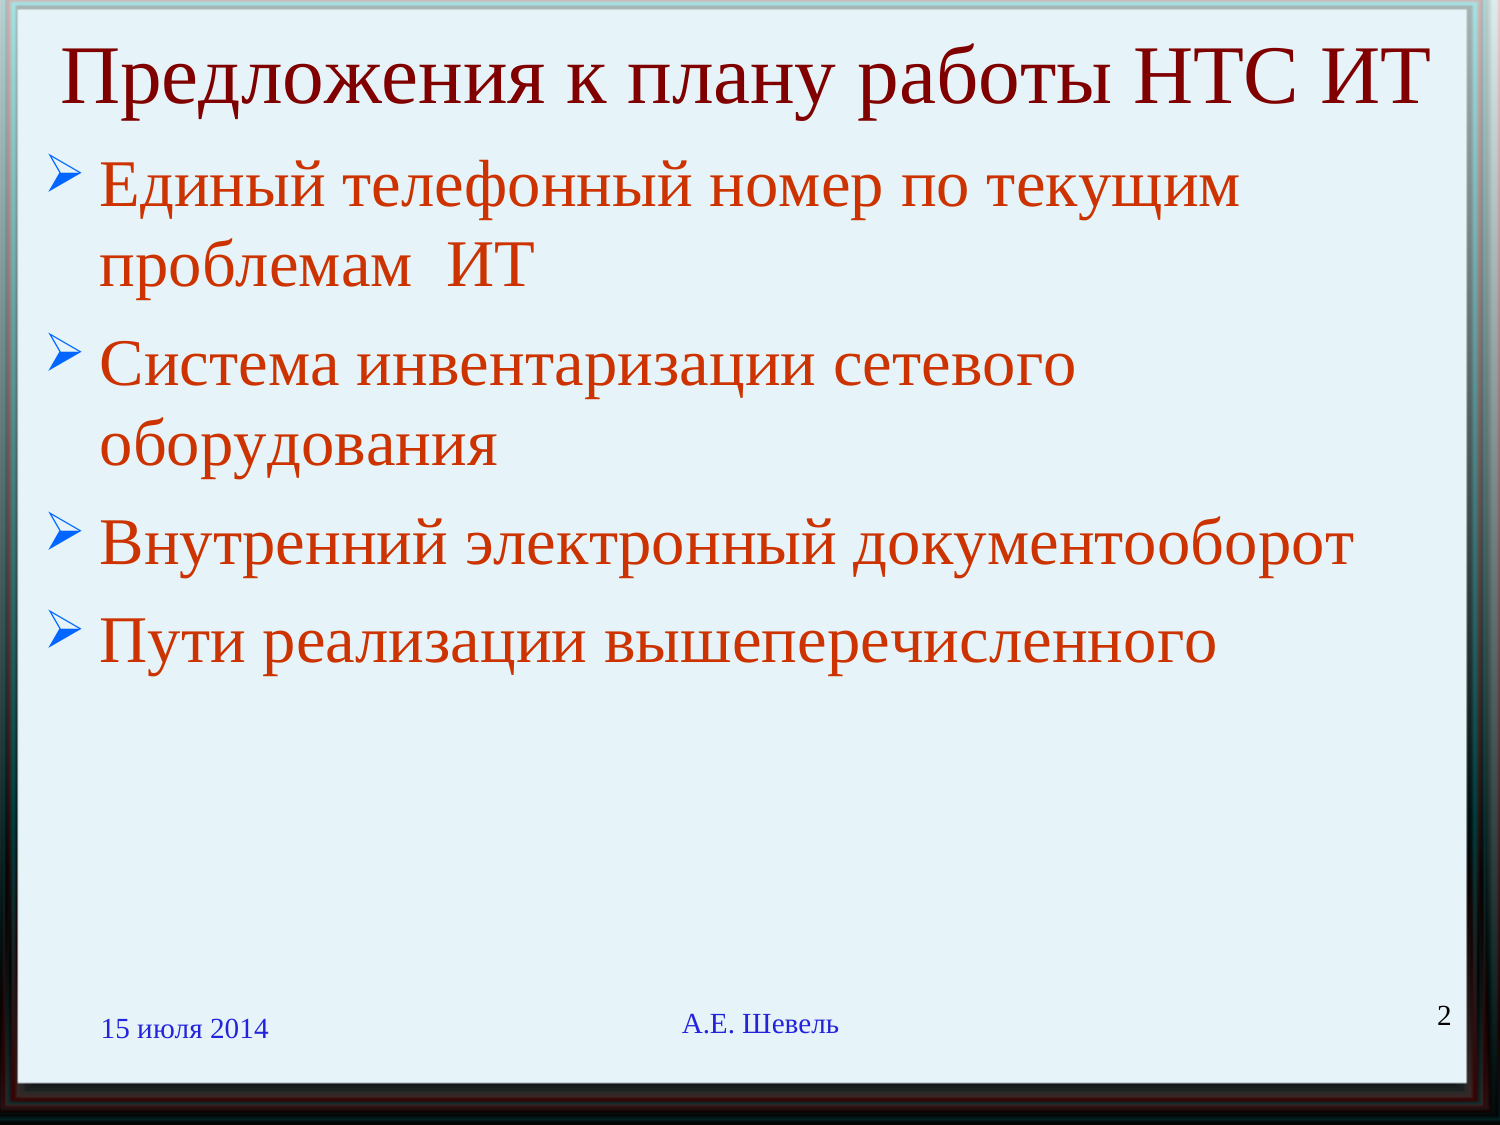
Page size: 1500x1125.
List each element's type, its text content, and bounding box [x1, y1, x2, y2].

title Предложения к плану работы НТС ИТ [0, 12, 1463, 128]
picture [0, 0, 1500, 1125]
list Единый телефонный номер по текущим проблемам ИТ Система инвентаризации сетевого оборудования Внутренний электронный документооборот Пути реализации вышеперечисленного [29, 132, 1459, 931]
